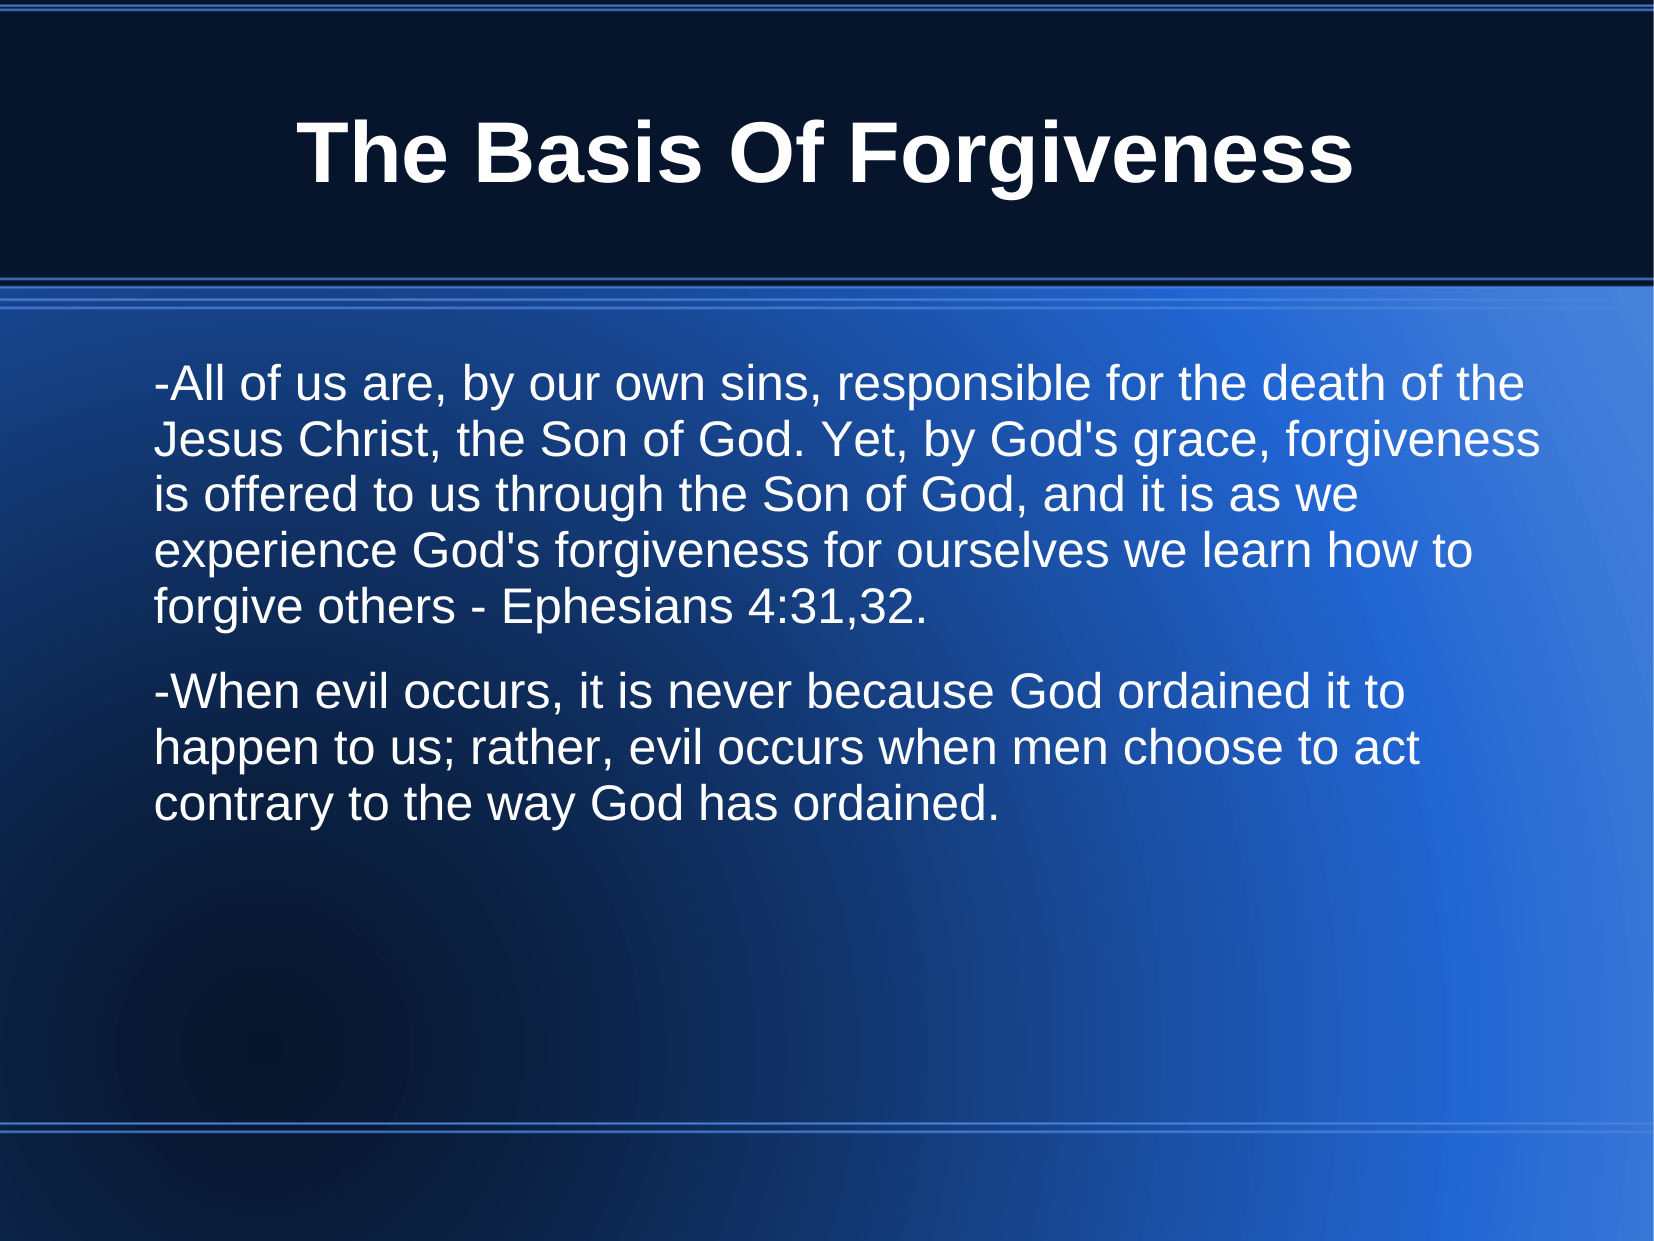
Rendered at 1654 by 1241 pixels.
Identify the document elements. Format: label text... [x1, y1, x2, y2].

list -All of us are, by our own sins, responsible for the death of the Jesus Christ, the Son of God. Yet, by God's grace, forgiveness is offered to us through the Son of God, and it is as we experience God's forgiveness for ourselves we learn how to forgive others - Ephesians 4:31,32. -When evil occurs, it is never because God ordained it to happen to us; rather, evil occurs when men choose to act contrary to the way God has ordained. [82, 355, 1571, 1241]
picture [0, 0, 1654, 1241]
title The Basis Of Forgiveness [82, 49, 1571, 257]
